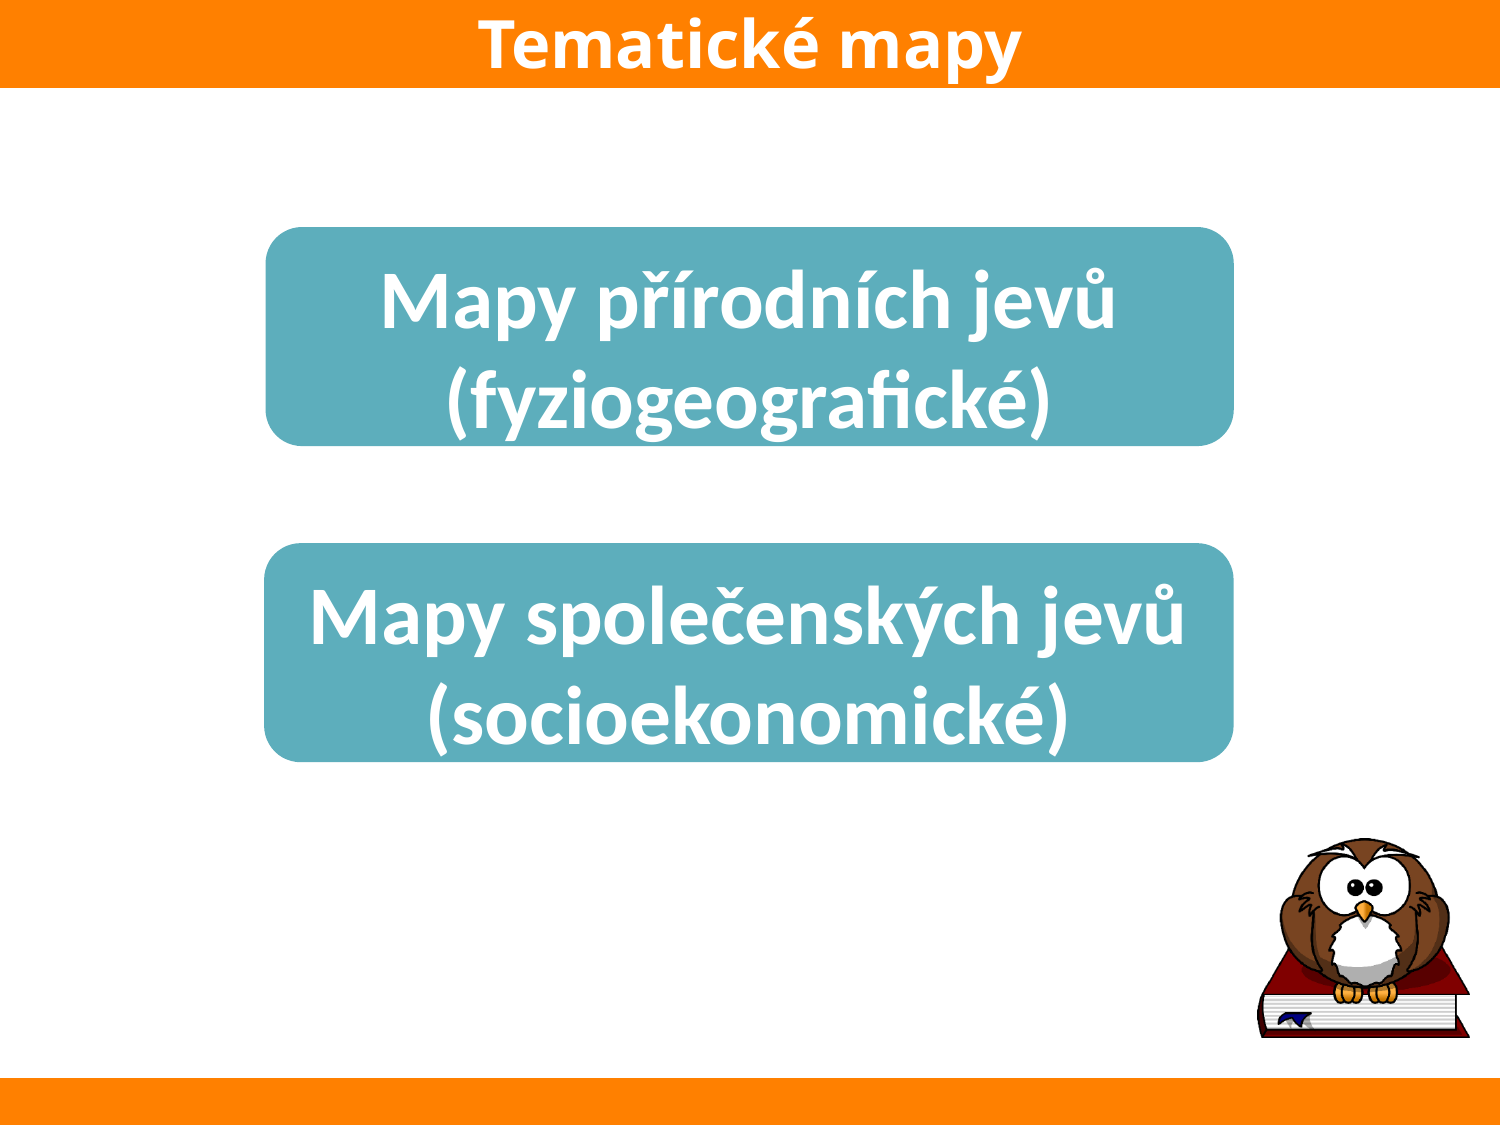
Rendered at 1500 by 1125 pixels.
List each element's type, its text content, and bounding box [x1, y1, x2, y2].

picture [1257, 838, 1470, 1038]
text_box Mapy společenských jevů (socioekonomické) [264, 543, 1234, 763]
text_box [0, 1078, 1500, 1125]
text_box Tematické mapy [0, 0, 1500, 88]
text_box Mapy přírodních jevů (fyziogeografické) [265, 227, 1234, 447]
